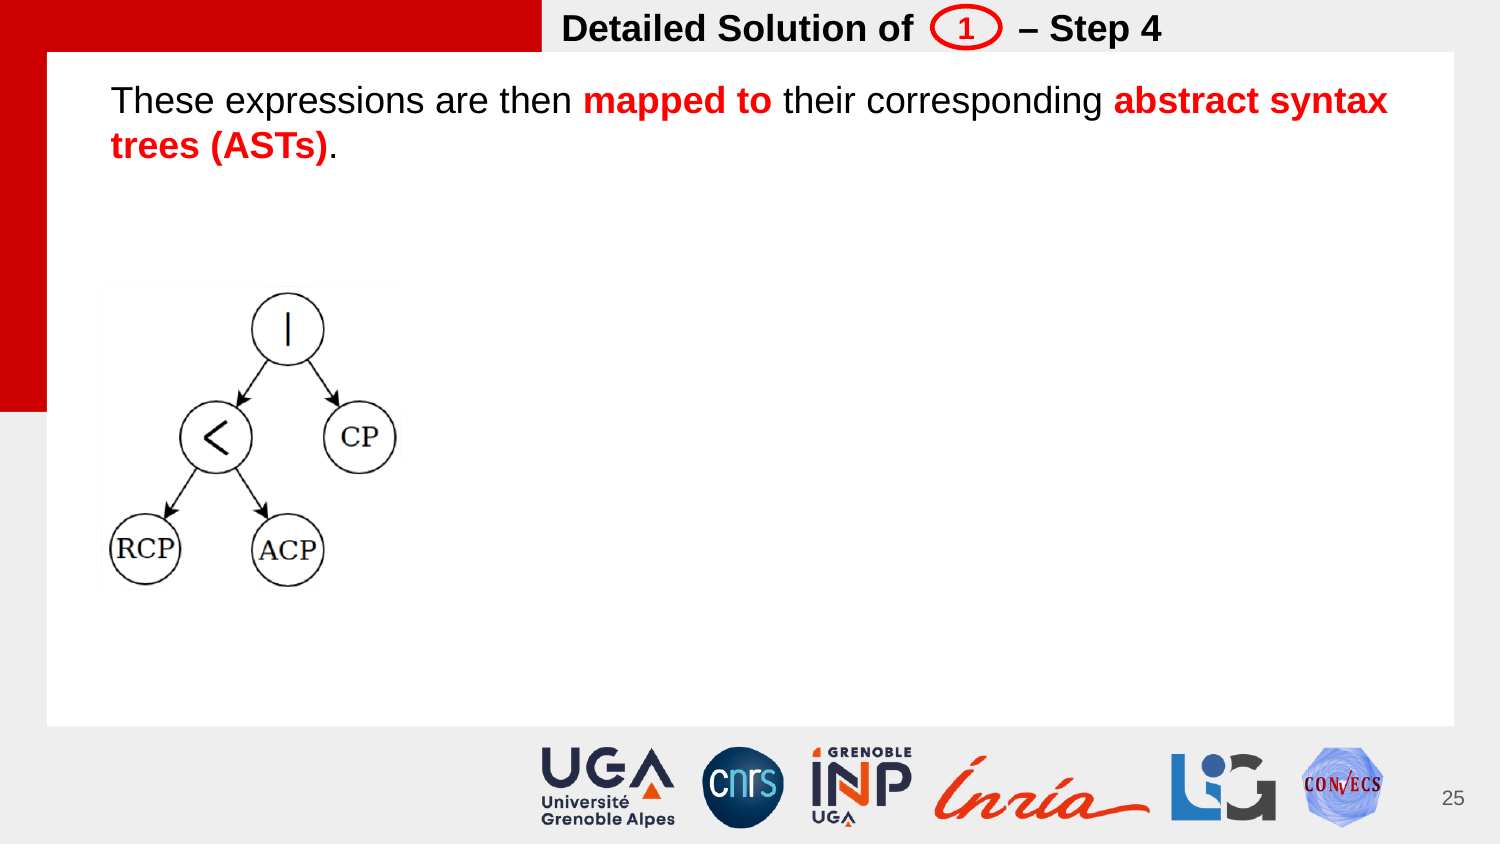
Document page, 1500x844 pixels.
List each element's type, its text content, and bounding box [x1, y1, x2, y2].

text_box 1 [932, 6, 1001, 49]
text_box Detailed Solution of – Step 4 [546, 0, 1441, 55]
picture [0, 0, 1500, 844]
text_box These expressions are then mapped to their corresponding abstract syntax trees (ASTs). [95, 72, 1405, 179]
slide_number <numéro> [1389, 764, 1480, 830]
